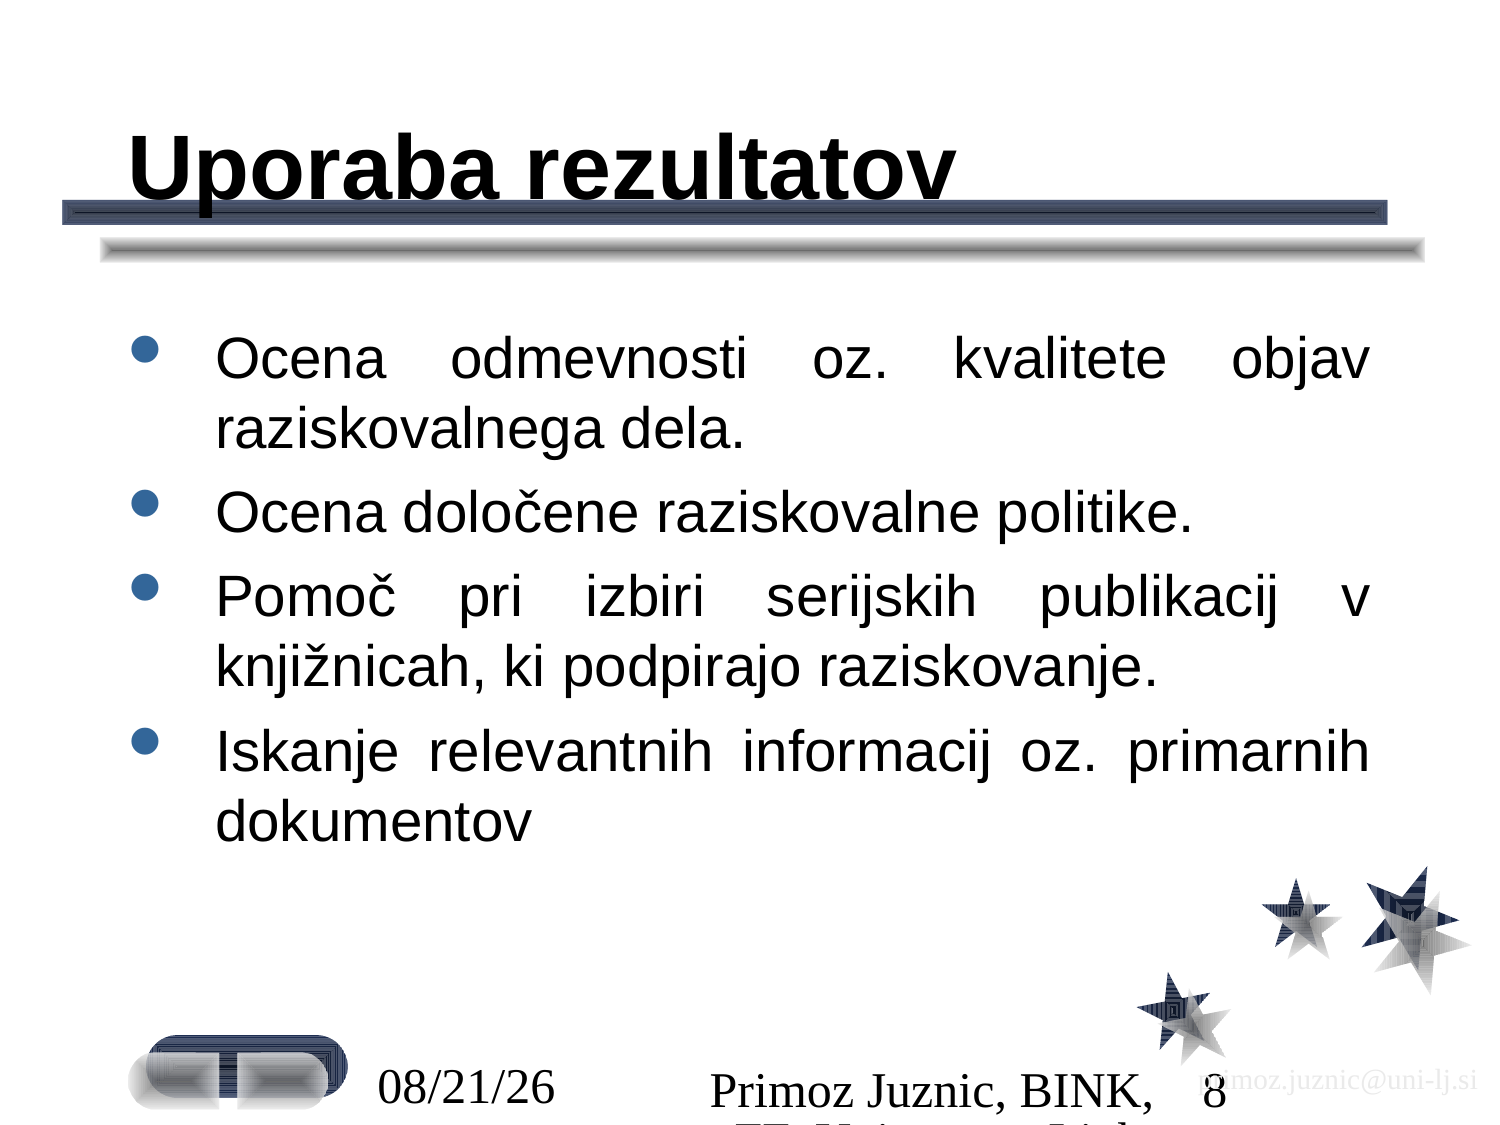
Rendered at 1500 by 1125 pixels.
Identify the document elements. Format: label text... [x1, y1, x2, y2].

title Uporaba rezultatov [112, 37, 1388, 225]
list Ocena odmevnosti oz. kvalitete objav raziskovalnega dela. Ocena določene raziskovalne politike. Pomoč pri izbiri serijskih publikacij v knjižnicah, ki podpirajo raziskovanje. Iskanje relevantnih informacij oz. primarnih dokumentov [112, 312, 1388, 988]
